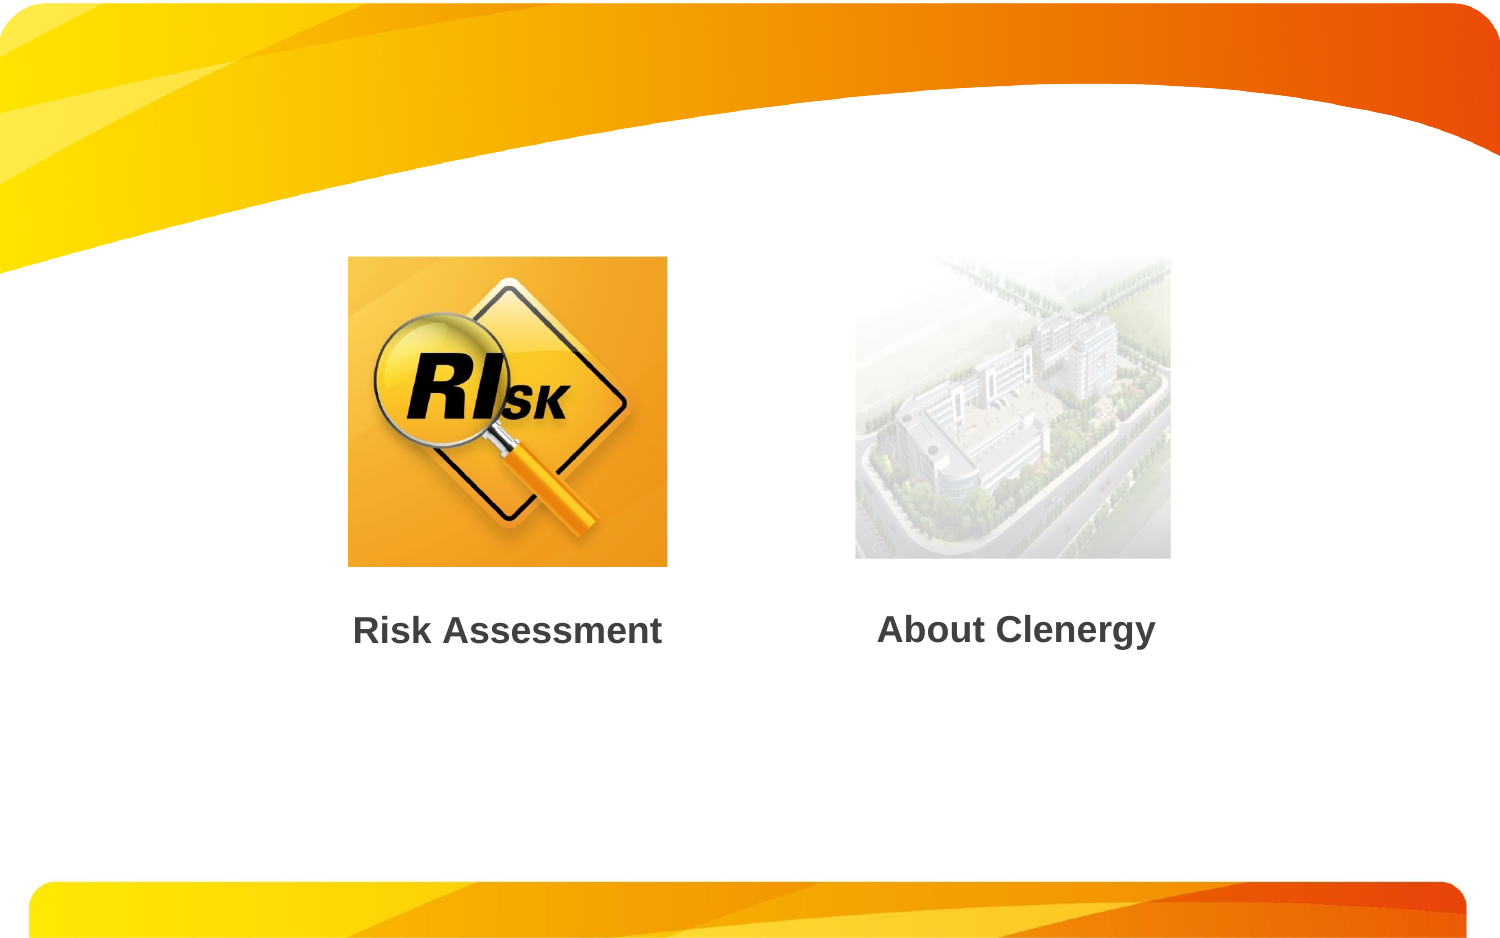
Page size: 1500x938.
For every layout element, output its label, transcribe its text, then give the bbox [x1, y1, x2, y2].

text_box Risk Assessment [337, 598, 678, 660]
text_box About Clenergy [856, 597, 1177, 658]
text_box [808, 152, 1172, 586]
picture [0, 0, 1500, 938]
